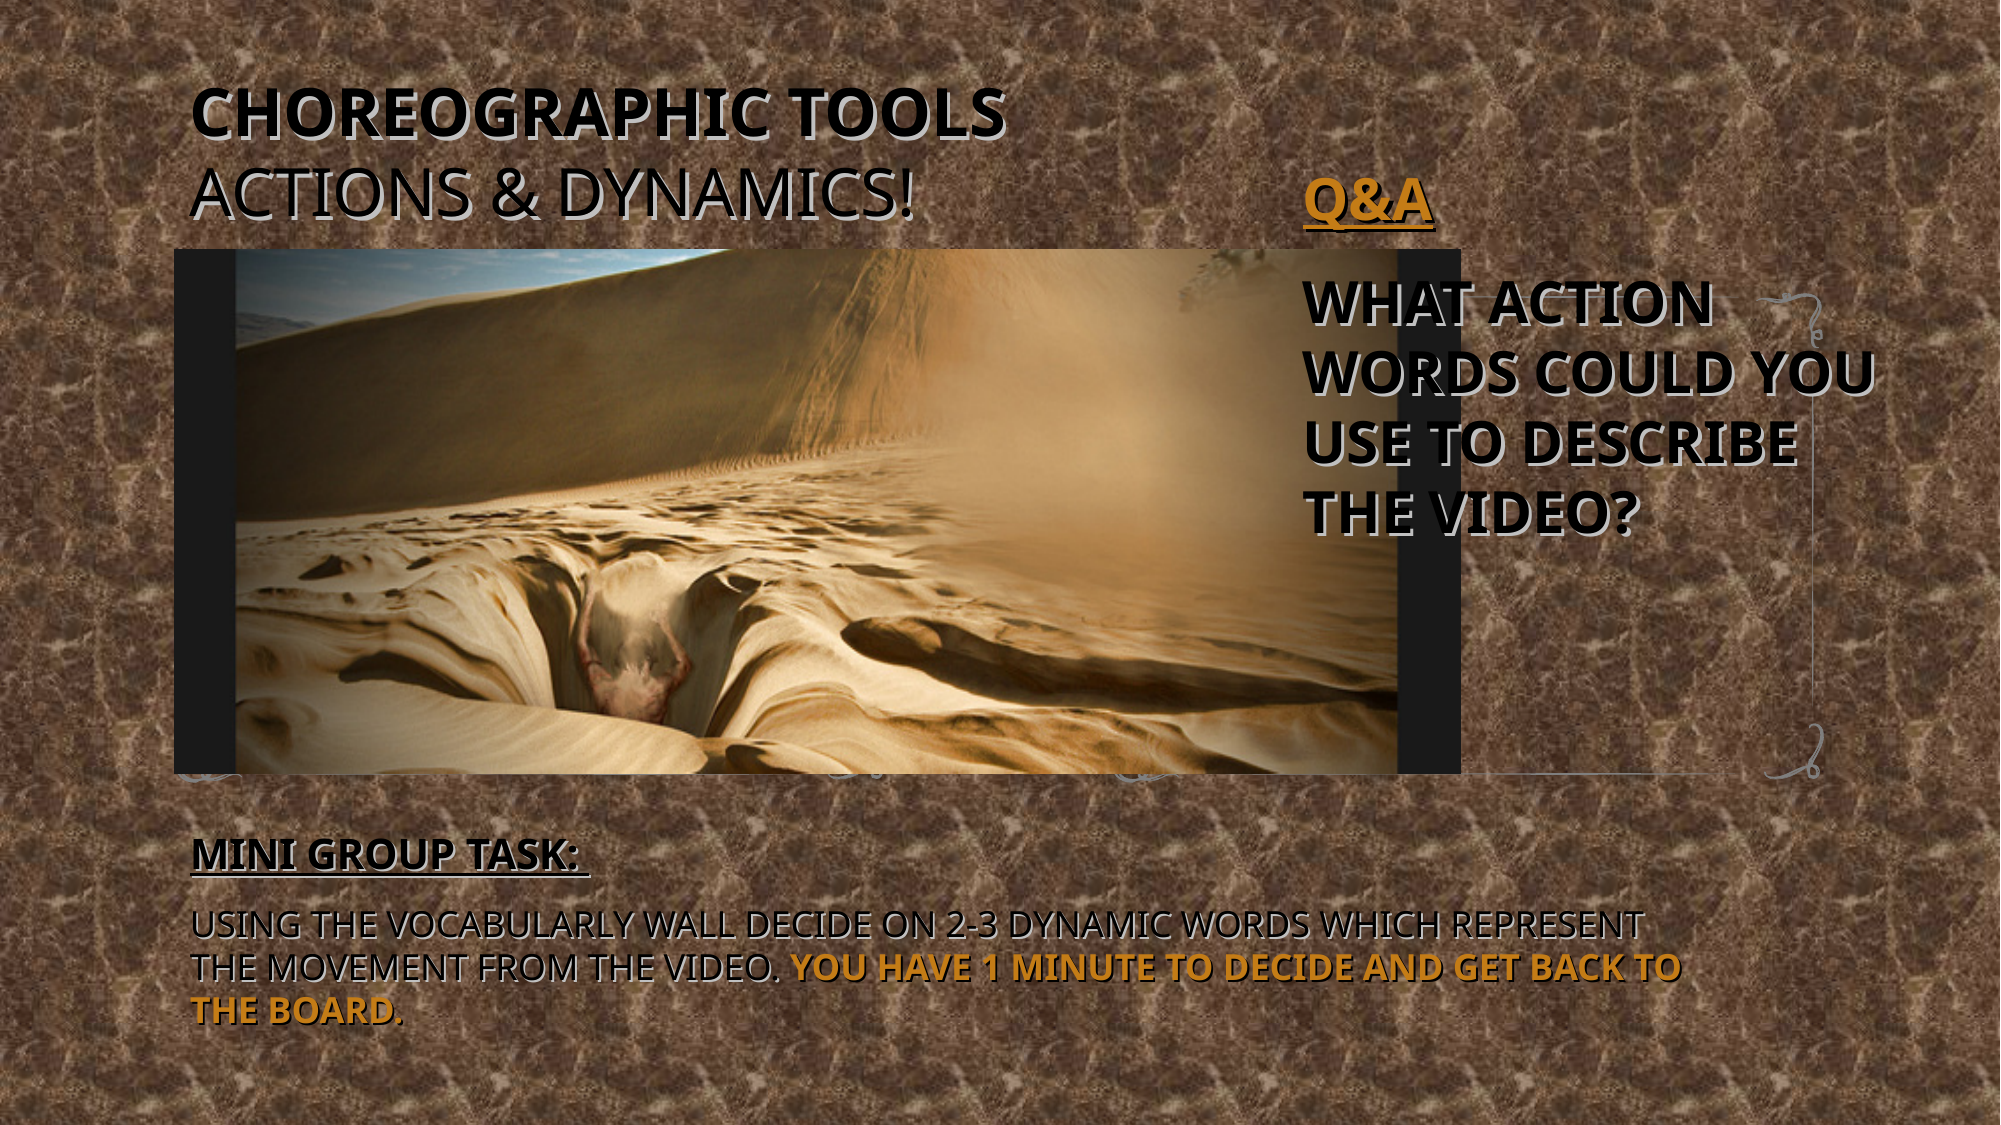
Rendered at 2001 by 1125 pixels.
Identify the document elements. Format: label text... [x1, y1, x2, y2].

list Q&A What action words could you use to describe the video? [1287, 149, 1901, 558]
list MINI GROUP TASK: USING THE VOCABULARLY WALL DECIDE ON 2-3 DYNAMIC WORDS WHICH REPRESENT THE MOVEMENT FROM THE VIDEO. You have 1 minute to decide and get back to the board. [174, 818, 1729, 1040]
picture [174, 249, 1461, 774]
title CHOREOGRAPHIC TOOLS ACTIONS & DYNAMICS! [174, 50, 1825, 249]
